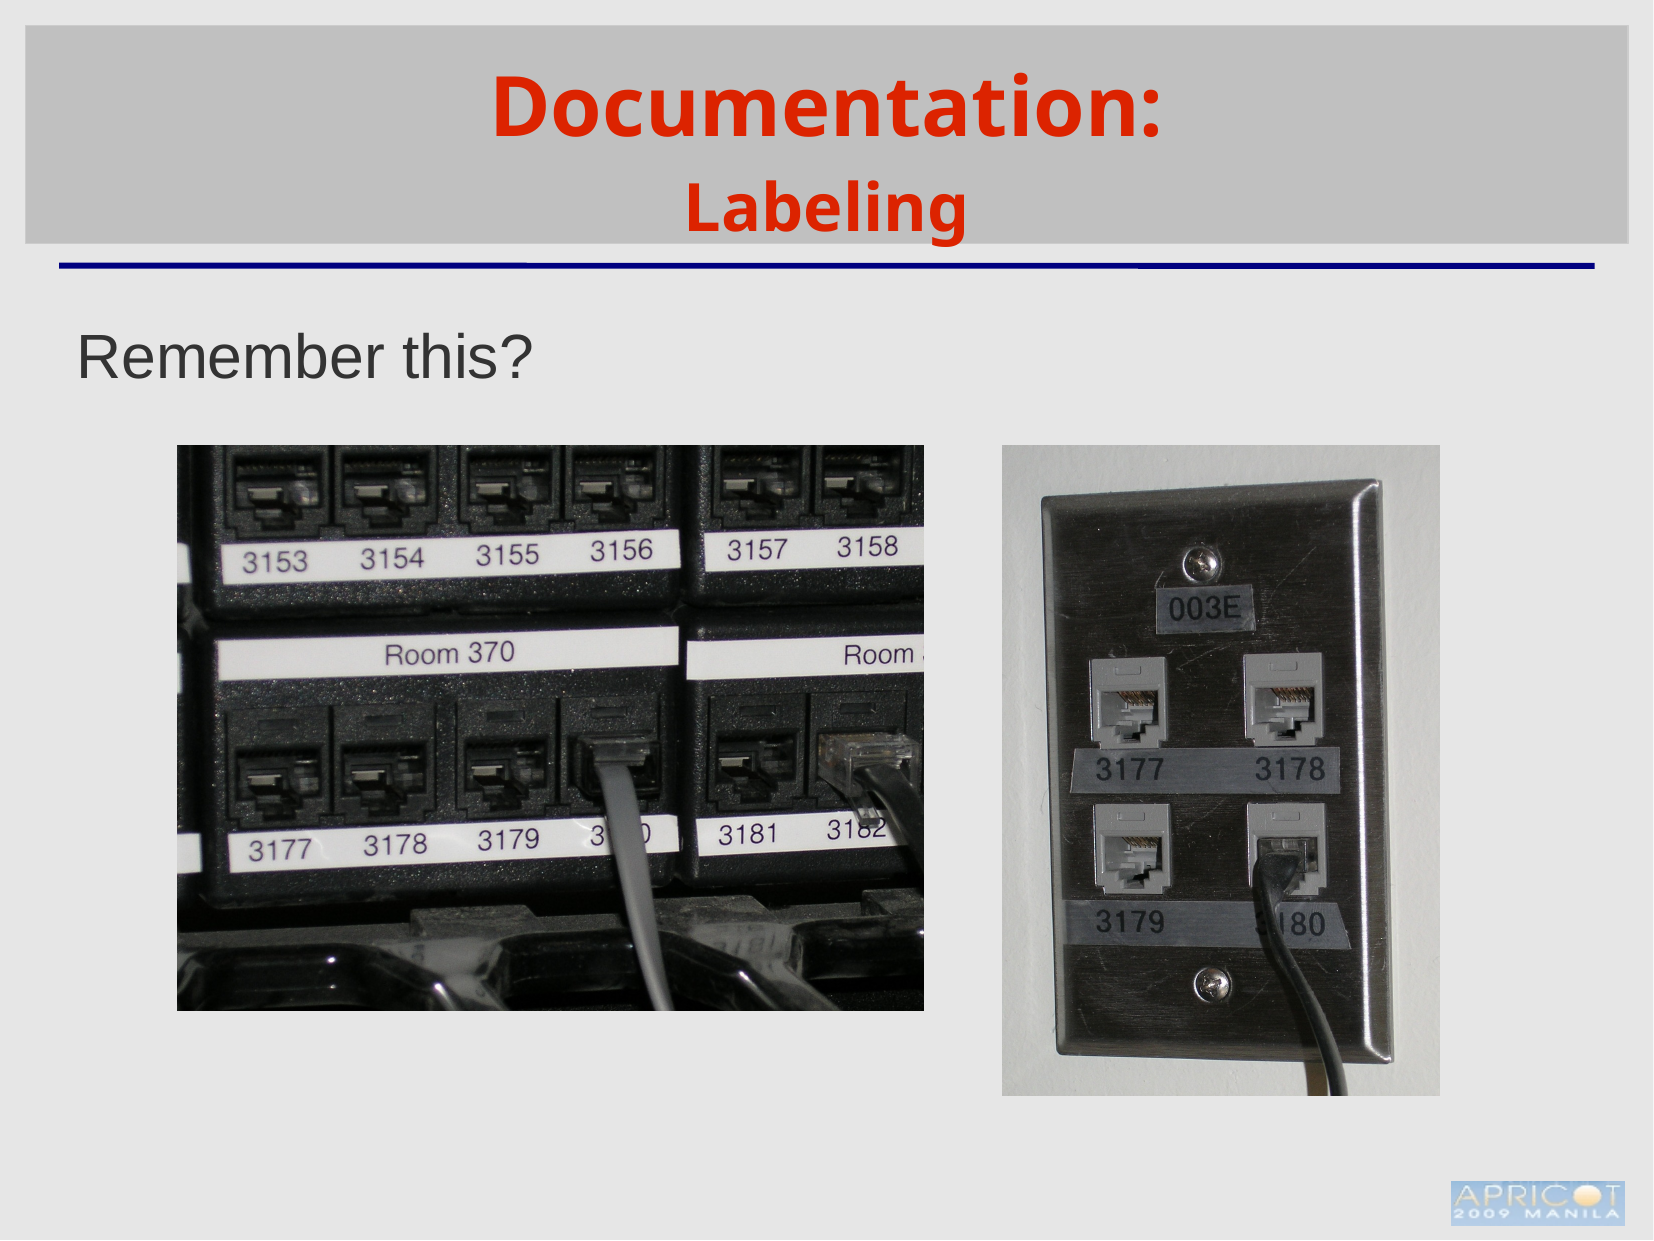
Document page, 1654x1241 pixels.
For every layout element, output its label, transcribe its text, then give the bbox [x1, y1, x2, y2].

picture [1451, 1181, 1625, 1226]
list Remember this? [59, 322, 1593, 1116]
picture [1002, 445, 1440, 1096]
title Documentation: Labeling [121, 53, 1532, 245]
picture [177, 445, 924, 1011]
